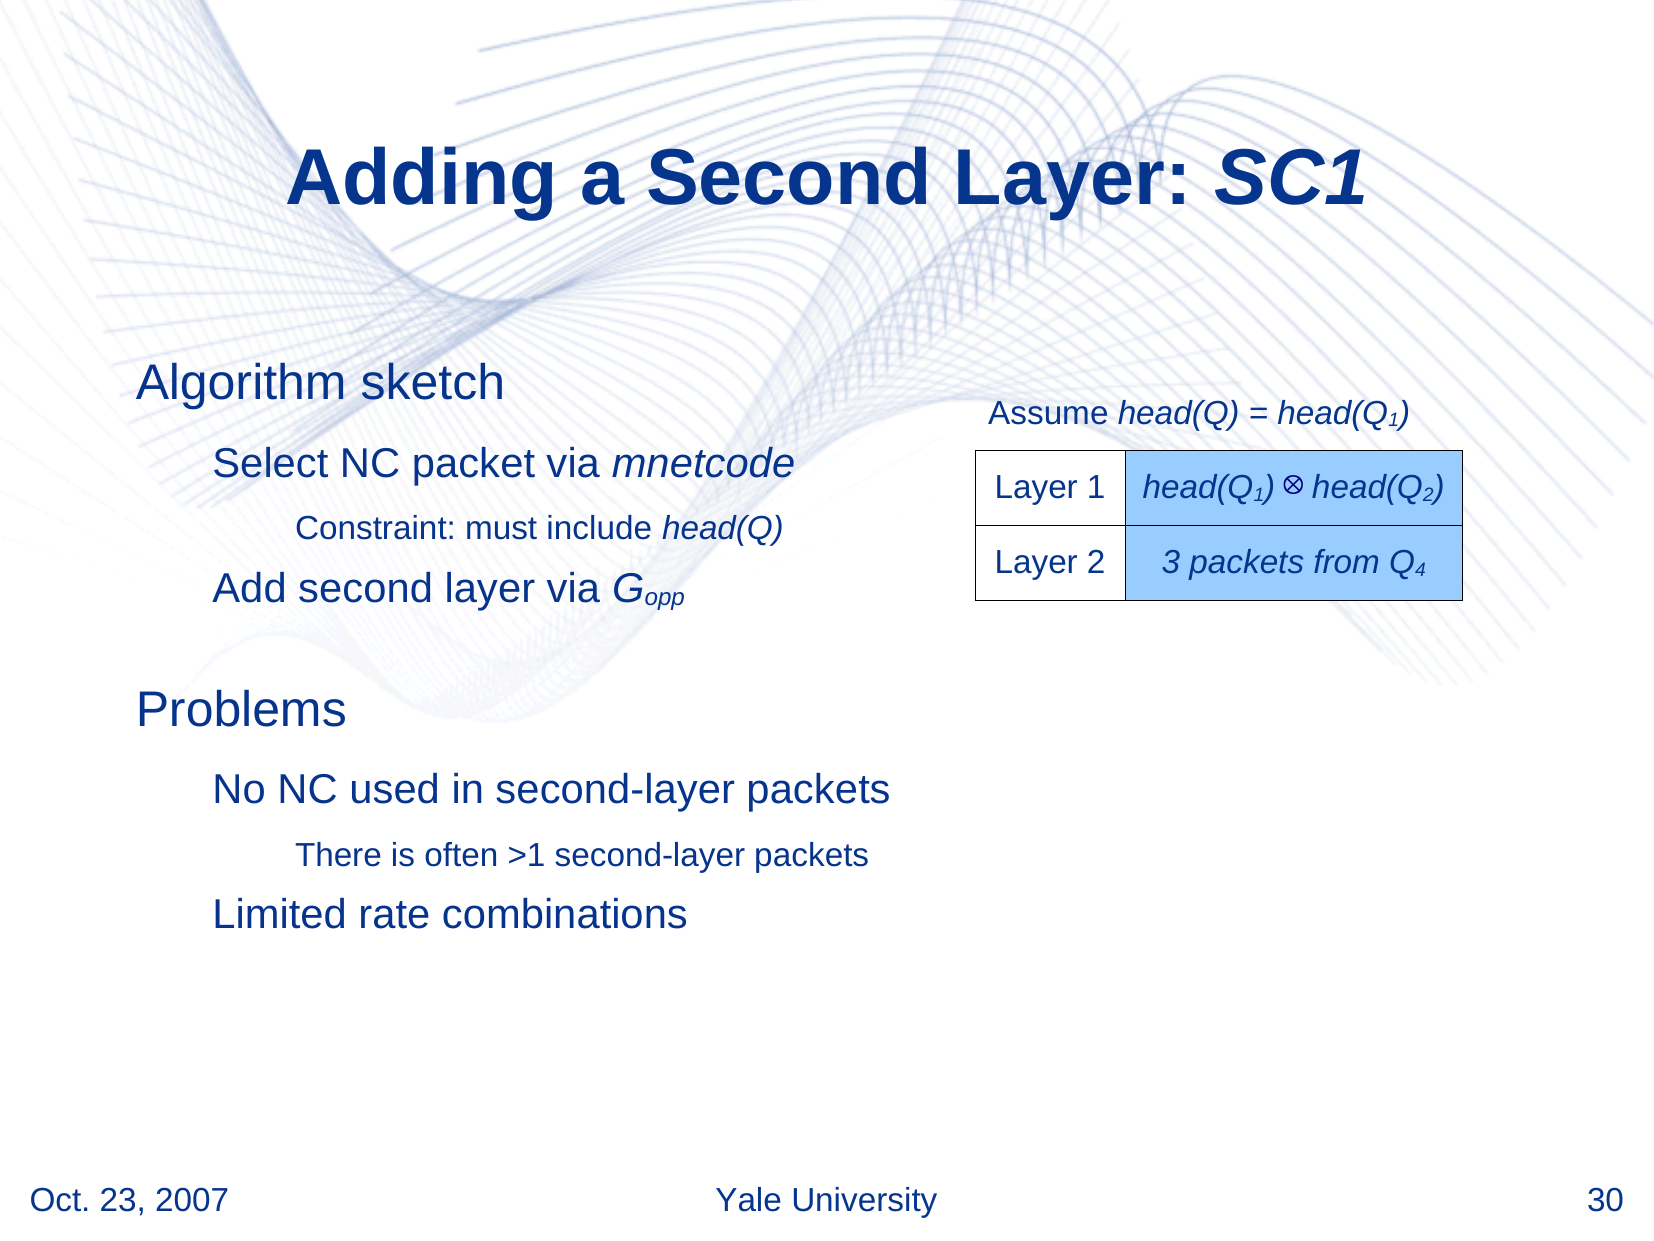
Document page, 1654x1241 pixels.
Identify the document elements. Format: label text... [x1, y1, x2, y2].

title Adding a Second Layer: SC1 [118, 66, 1536, 288]
text_box Layer 1 [975, 451, 1126, 525]
list Algorithm sketch Select NC packet via mnetcode Constraint: must include head(Q) Add second layer via Gopp Problems No NC used in second-layer packets There is often >1 second-layer packets Limited rate combinations [118, 354, 1536, 1108]
text_box Assume head(Q) = head(Q1) [973, 387, 1426, 451]
text_box 3 packets from Q4 [1126, 525, 1463, 601]
text_box Layer 2 [975, 525, 1126, 601]
chart [1273, 466, 1313, 503]
picture [0, 0, 1654, 1241]
text_box head(Q1) head(Q2) [1126, 450, 1463, 525]
